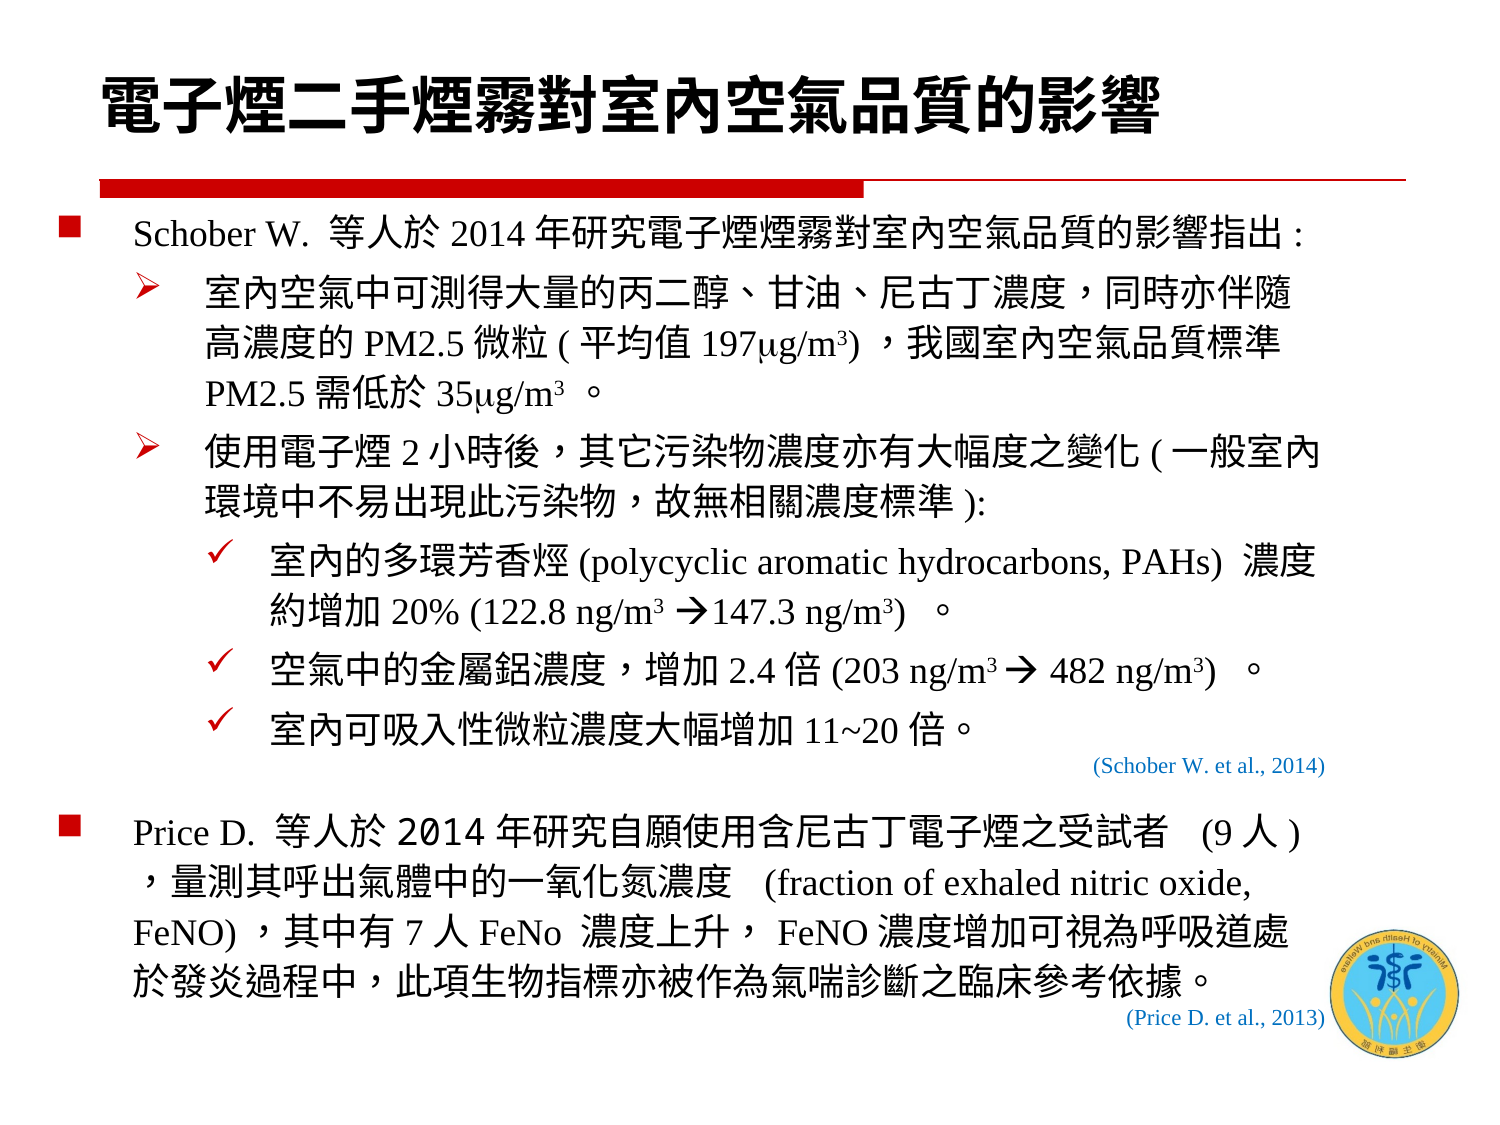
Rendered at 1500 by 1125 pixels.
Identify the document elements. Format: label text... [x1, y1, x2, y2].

title 電子煙二手煙霧對室內空氣品質的影響 [84, 27, 1435, 180]
picture [1341, 927, 1468, 1061]
list Schober W. 等人於2014年研究電子煙煙霧對室內空氣品質的影響指出: 室內空氣中可測得大量的丙二醇、甘油、尼古丁濃度，同時亦伴隨高濃度的PM2.5微粒(平均值197g/m3)，我國室內空氣品質標準PM2.5需低於35g/m3 。 使用電子煙2小時後，其它污染物濃度亦有大幅度之變化(一般室內環境中不易出現此污染物，故無相關濃度標準): 室內的多環芳香烴(polycyclic aromatic hydrocarbons, PAHs) 濃度約增加20% (122.8 ng/m3 147.3 ng/m3) 。 空氣中的金屬鋁濃度，增加2.4倍(203 ng/m3  482 ng/m3) 。 室內可吸入性微粒濃度大幅增加11~20倍。 (Schober W. et al., 2014) Price D. 等人於2014年研究自願使用含尼古丁電子煙之受試者 (9人)，量測其呼出氣體中的一氧化氮濃度 (fraction of exhaled nitric oxide, FeNO)，其中有7人FeNo 濃度上升，FeNO濃度增加可視為呼吸道處於發炎過程中，此項生物指標亦被作為氣喘診斷之臨床參考依據。 (Price D. et al., 2013) [40, 196, 1341, 1075]
